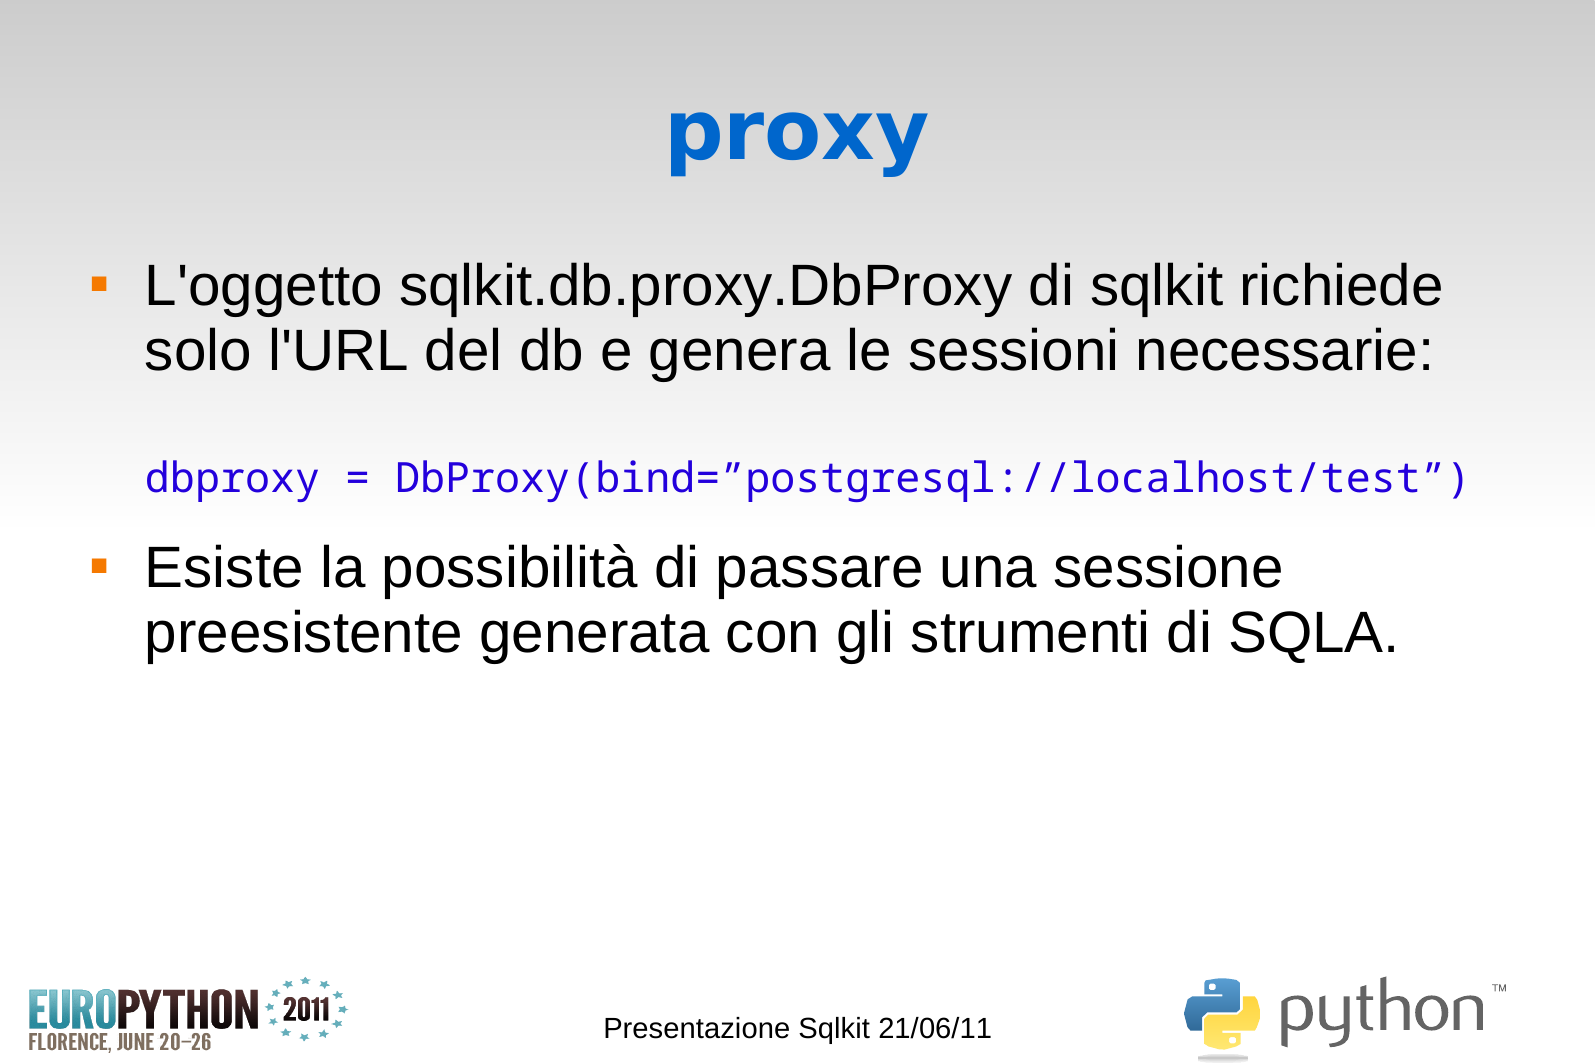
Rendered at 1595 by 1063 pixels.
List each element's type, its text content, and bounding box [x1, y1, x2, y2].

list L'oggetto sqlkit.db.proxy.DbProxy di sqlkit richiede solo l'URL del db e genera le sessioni necessarie: dbproxy = DbProxy(bind=”postgresql://localhost/test”) Esiste la possibilità di passare una sessione preesistente generata con gli strumenti di SQLA. [74, 253, 1510, 940]
title proxy [79, 49, 1515, 213]
picture [29, 974, 355, 1058]
